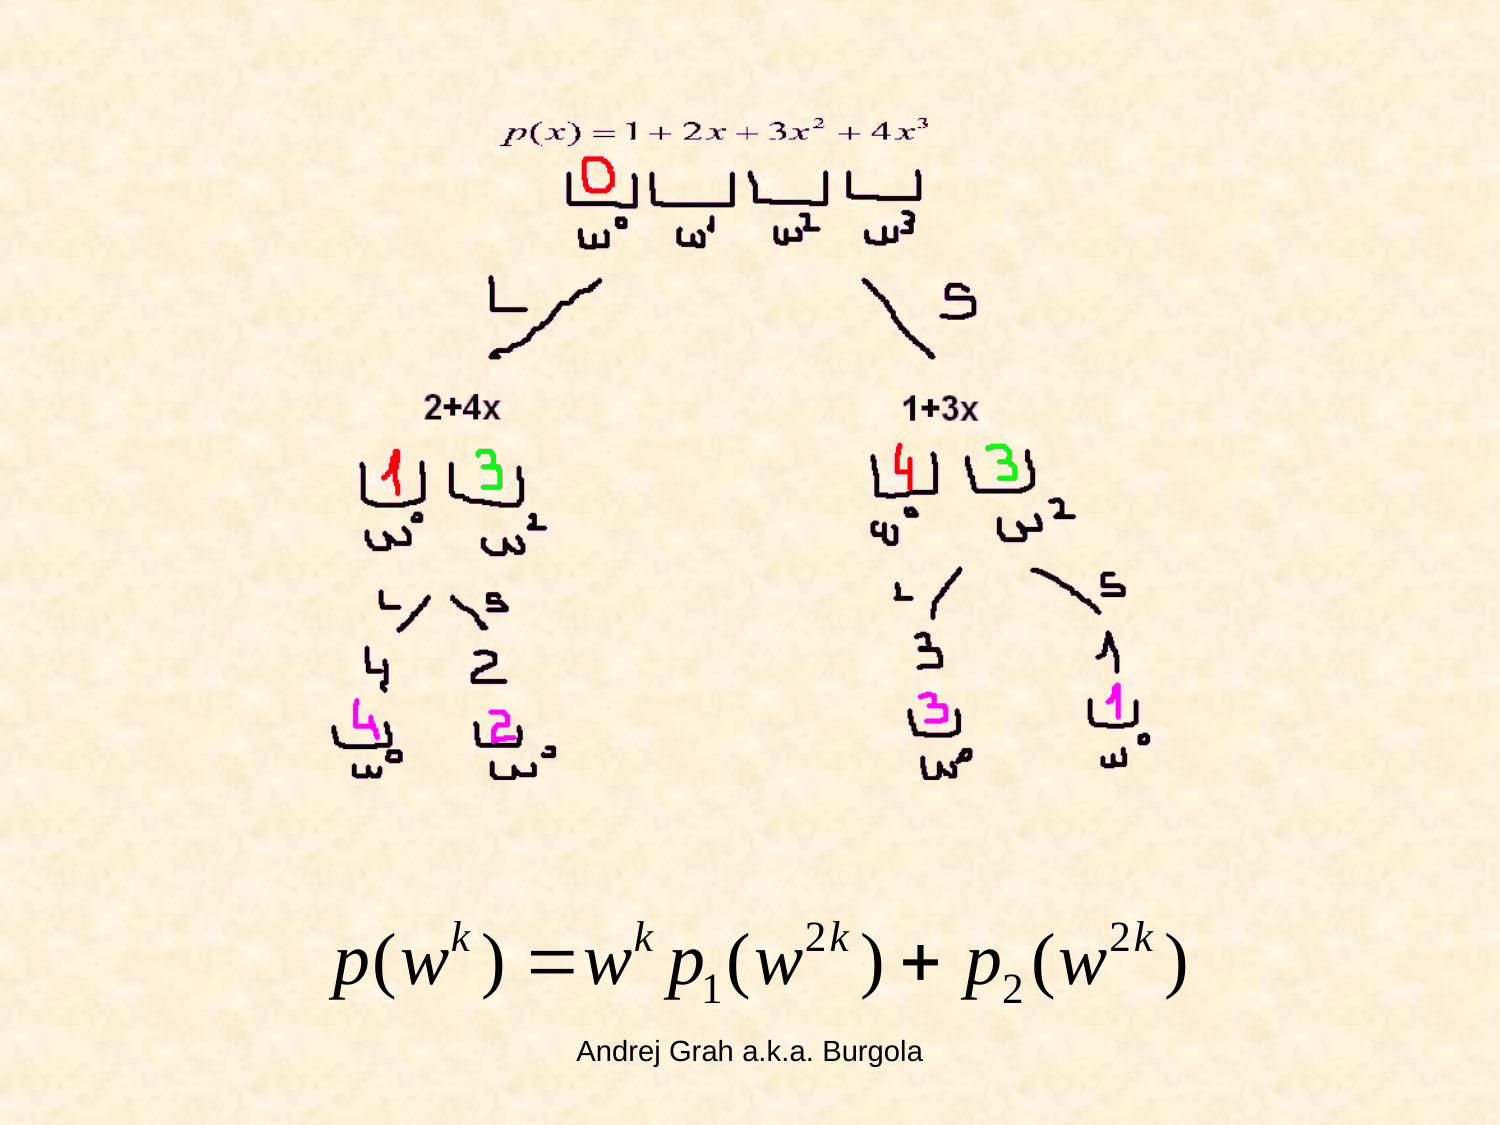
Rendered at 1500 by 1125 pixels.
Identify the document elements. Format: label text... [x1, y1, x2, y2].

text_box Andrej Grah a.k.a. Burgola [512, 1024, 988, 1103]
picture [0, 0, 1500, 1125]
chart [312, 904, 1199, 1016]
